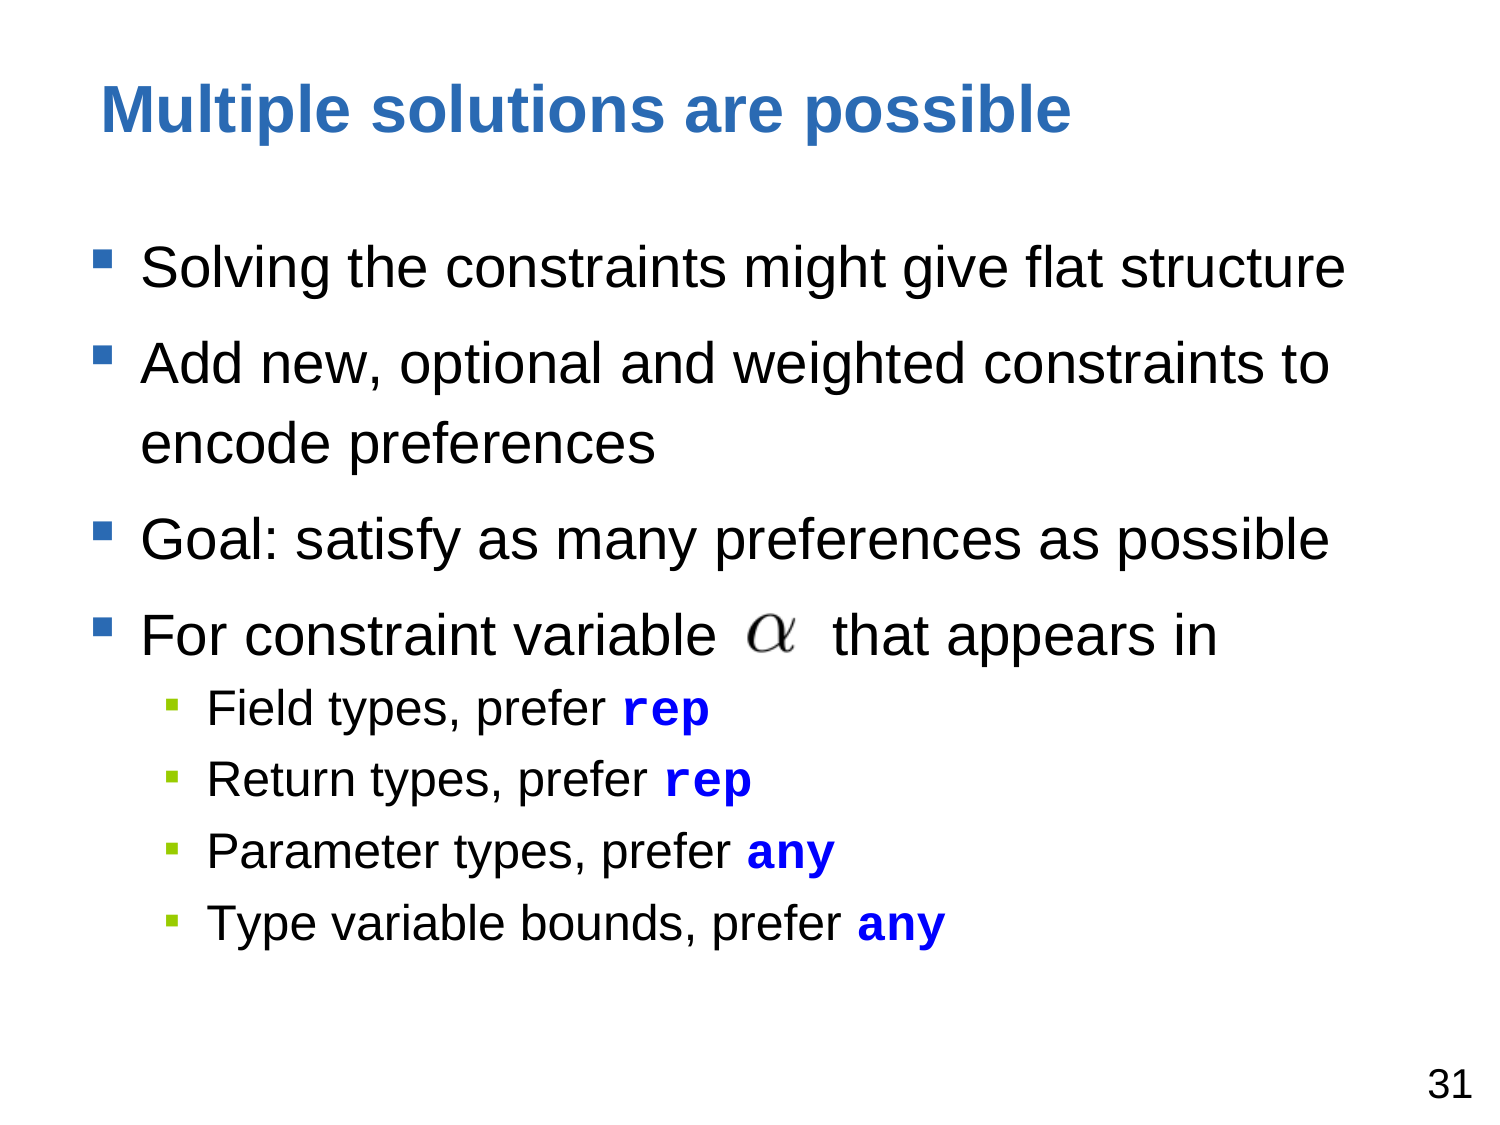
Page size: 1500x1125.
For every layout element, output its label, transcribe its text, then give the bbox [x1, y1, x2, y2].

picture [724, 593, 819, 672]
title Multiple solutions are possible [85, 63, 1407, 155]
list Solving the constraints might give flat structure Add new, optional and weighted constraints to encode preferences Goal: satisfy as many preferences as possible For constraint variable that appears in Field types, prefer rep Return types, prefer rep Parameter types, prefer any Type variable bounds, prefer any [87, 220, 1407, 1014]
